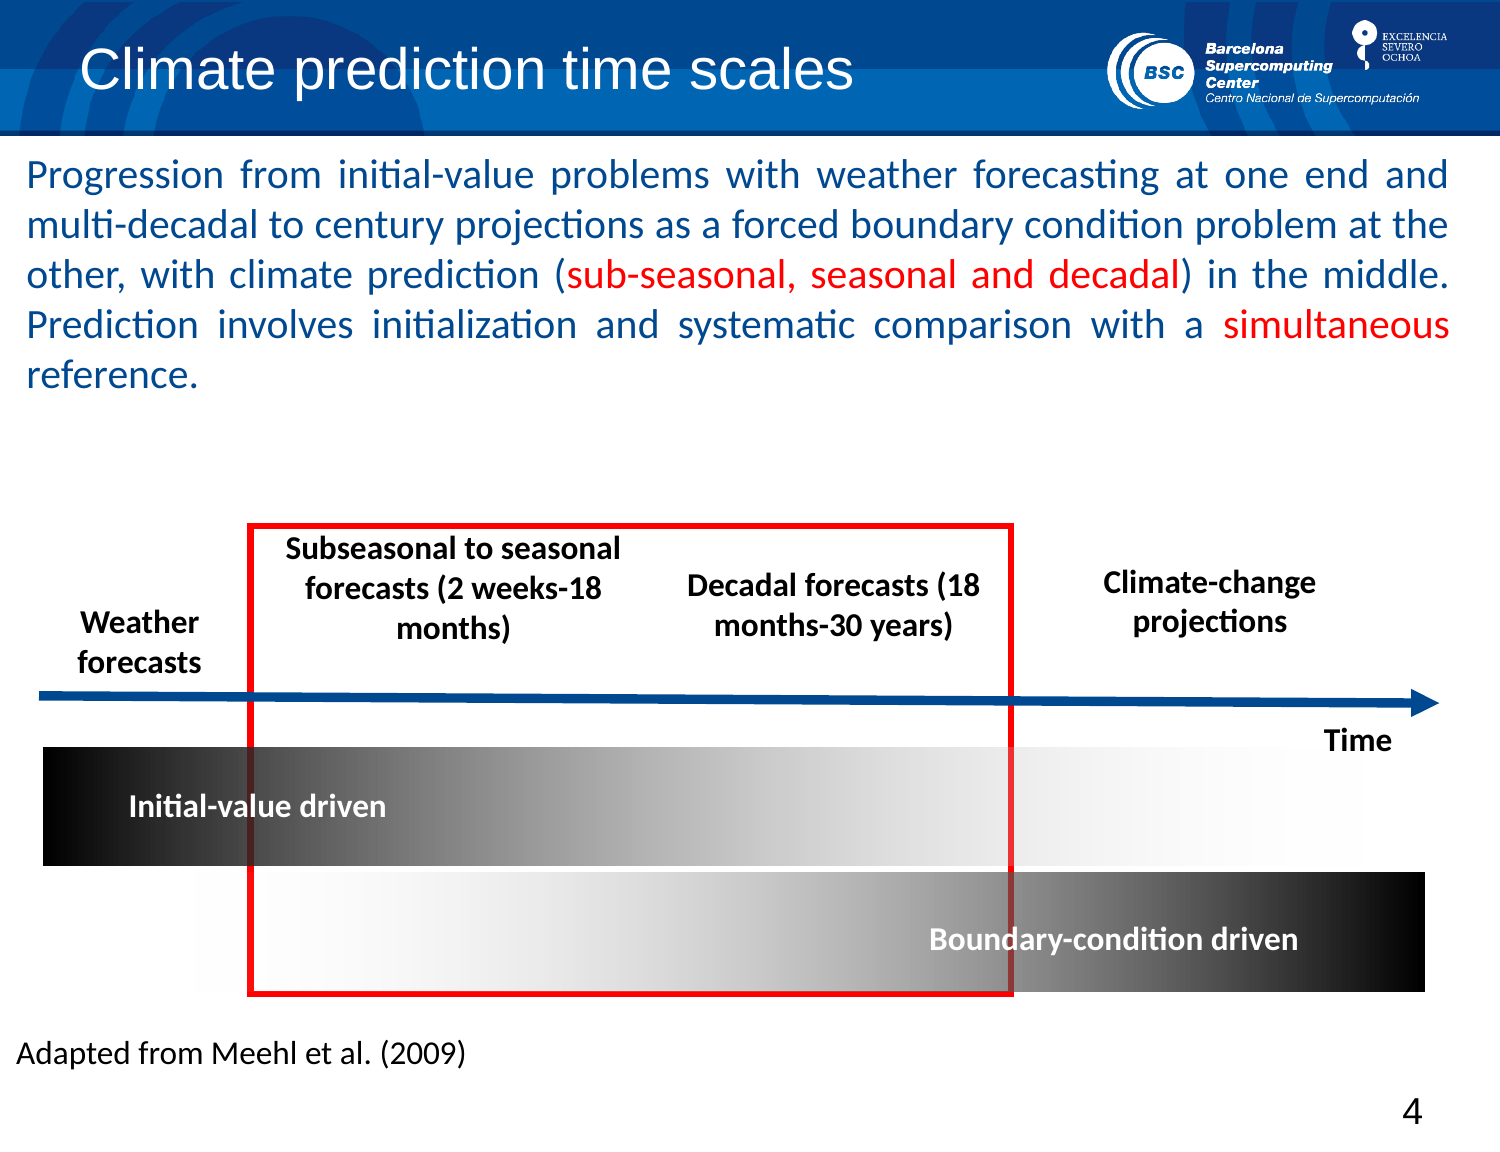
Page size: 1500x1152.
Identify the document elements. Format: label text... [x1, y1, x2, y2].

text_box Weather forecasts [36, 592, 243, 688]
text_box Subseasonal to seasonal forecasts (2 weeks-18 months) [258, 518, 650, 654]
title Climate prediction time scales [65, 23, 1081, 139]
text_box [191, 872, 1425, 992]
text_box Initial-value driven [51, 776, 465, 833]
list Progression from initial-value problems with weather forecasting at one end and multi-decadal to century projections as a forced boundary condition problem at the other, with climate prediction (sub-seasonal, seasonal and decadal) in the middle. Prediction involves initialization and systematic comparison with a simultaneous reference. [11, 138, 1483, 1045]
text_box Boundary-condition driven [826, 909, 1403, 966]
text_box Climate-change projections [1025, 552, 1395, 648]
text_box [43, 747, 1366, 866]
text_box Adapted from Meehl et al. (2009) [2, 1022, 651, 1079]
text_box Decadal forecasts (18 months-30 years) [649, 555, 1019, 651]
text_box Time [1254, 710, 1462, 766]
picture [0, 0, 1500, 136]
